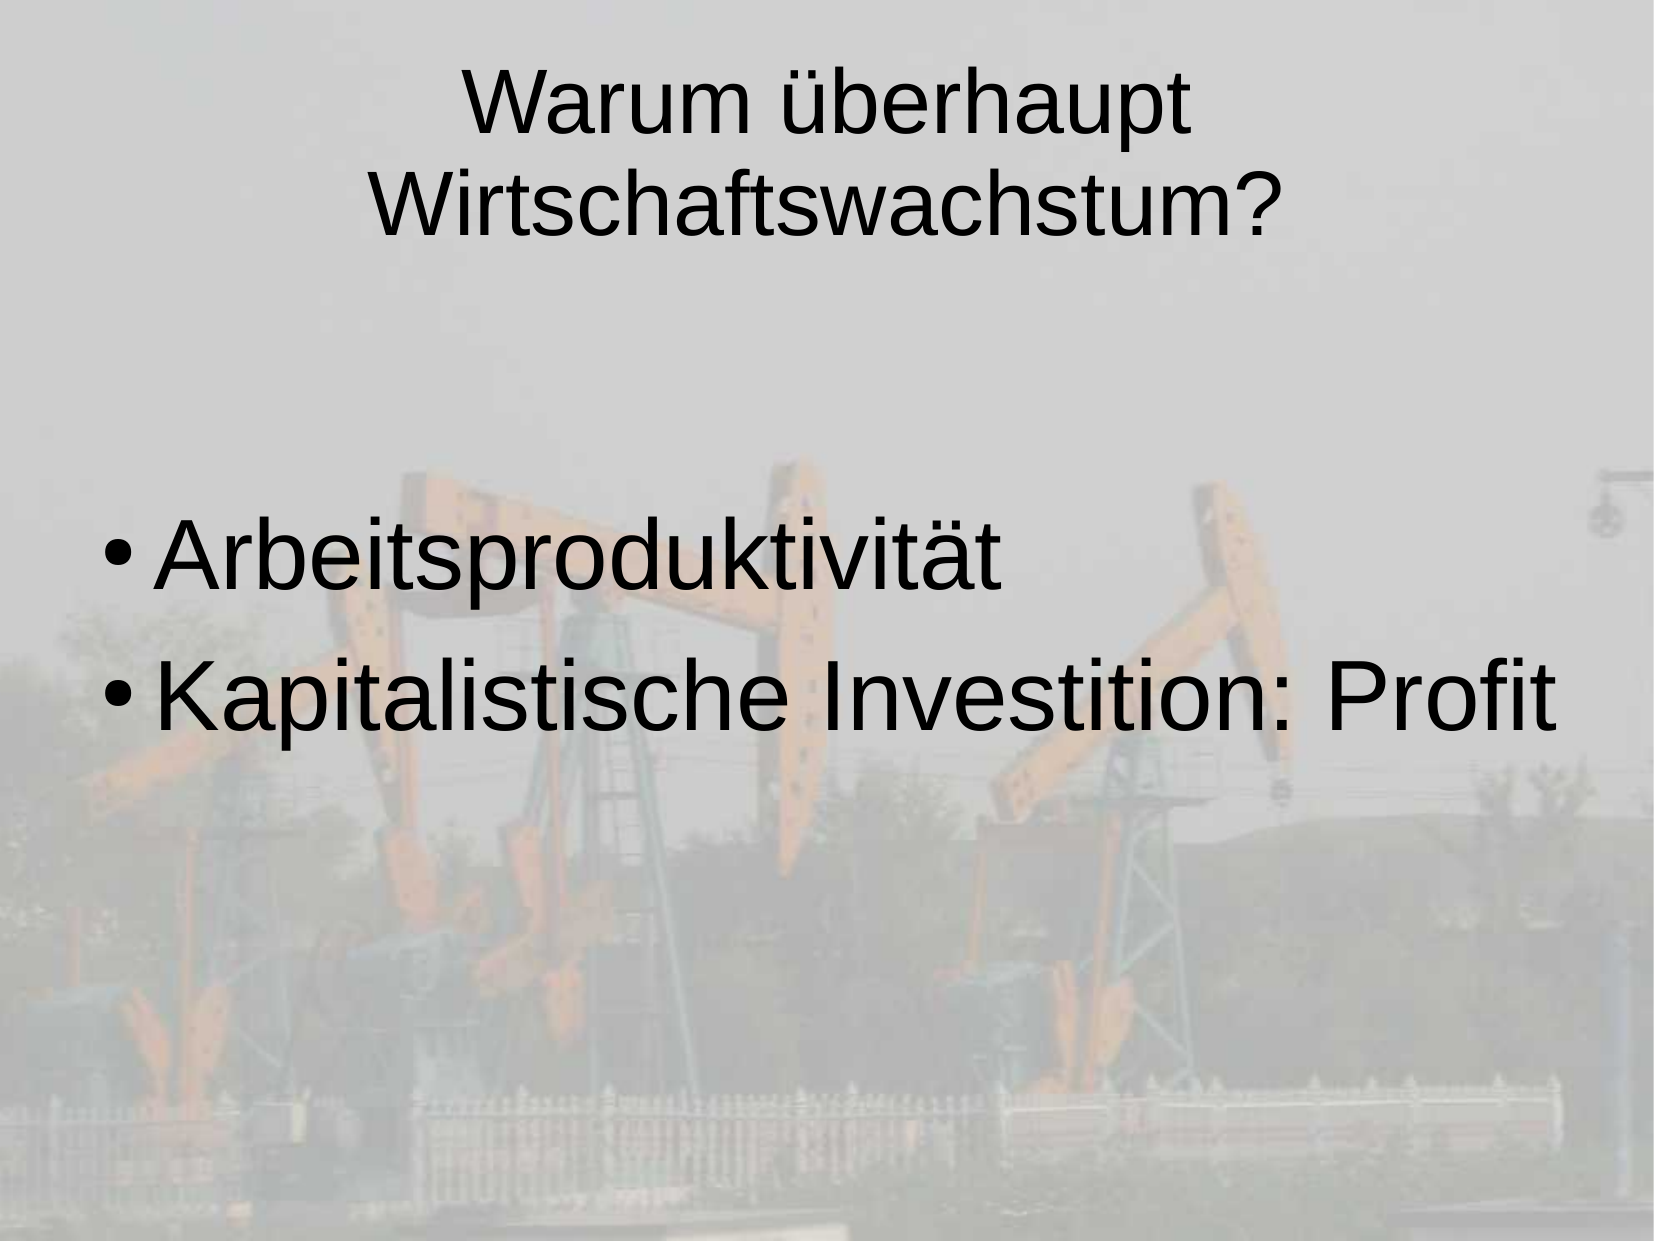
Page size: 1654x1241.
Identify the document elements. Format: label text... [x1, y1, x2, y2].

picture [0, 0, 1654, 1241]
title Warum überhaupt Wirtschaftswachstum? [82, 49, 1571, 257]
list Arbeitsproduktivität Kapitalistische Investition: Profit [82, 290, 1571, 1109]
